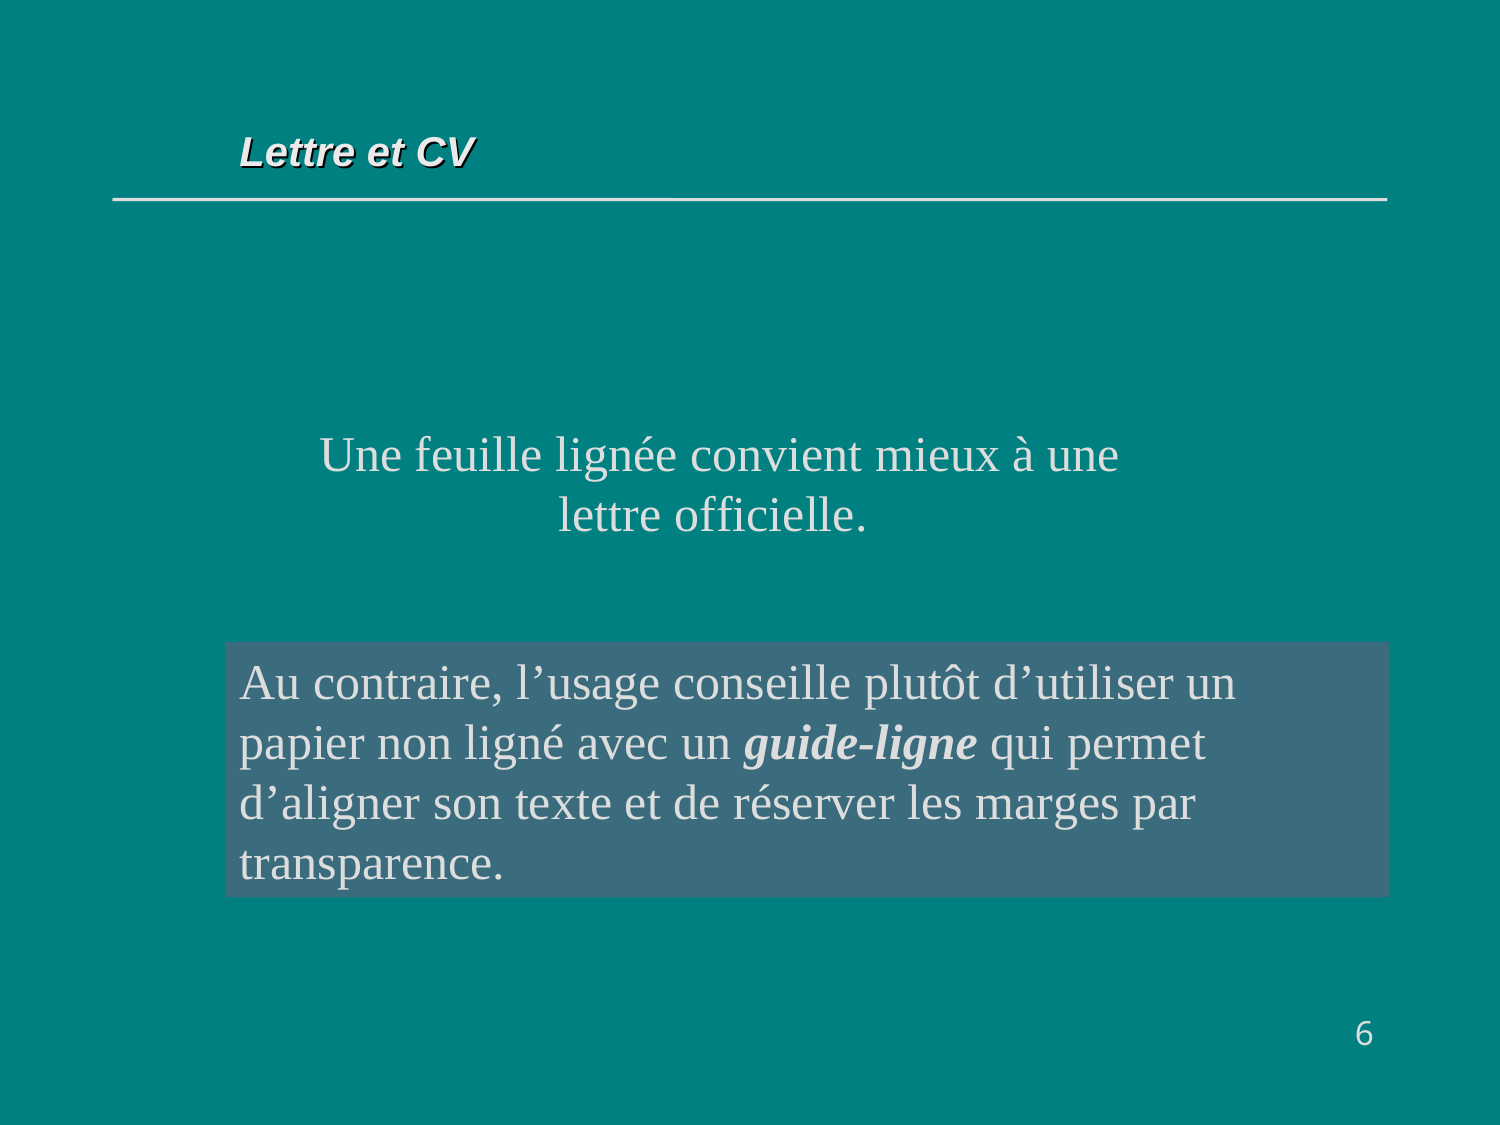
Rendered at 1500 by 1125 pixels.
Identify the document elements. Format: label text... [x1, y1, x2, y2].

text_box Au contraire, l’usage conseille plutôt d’utiliser un papier non ligné avec un guide-ligne qui permet d’aligner son texte et de réserver les marges par transparence. [224, 641, 1390, 898]
text_box Une feuille lignée convient mieux à une lettre officielle. V / F. [282, 414, 1158, 641]
text_box Lettre et CV [224, 116, 489, 183]
